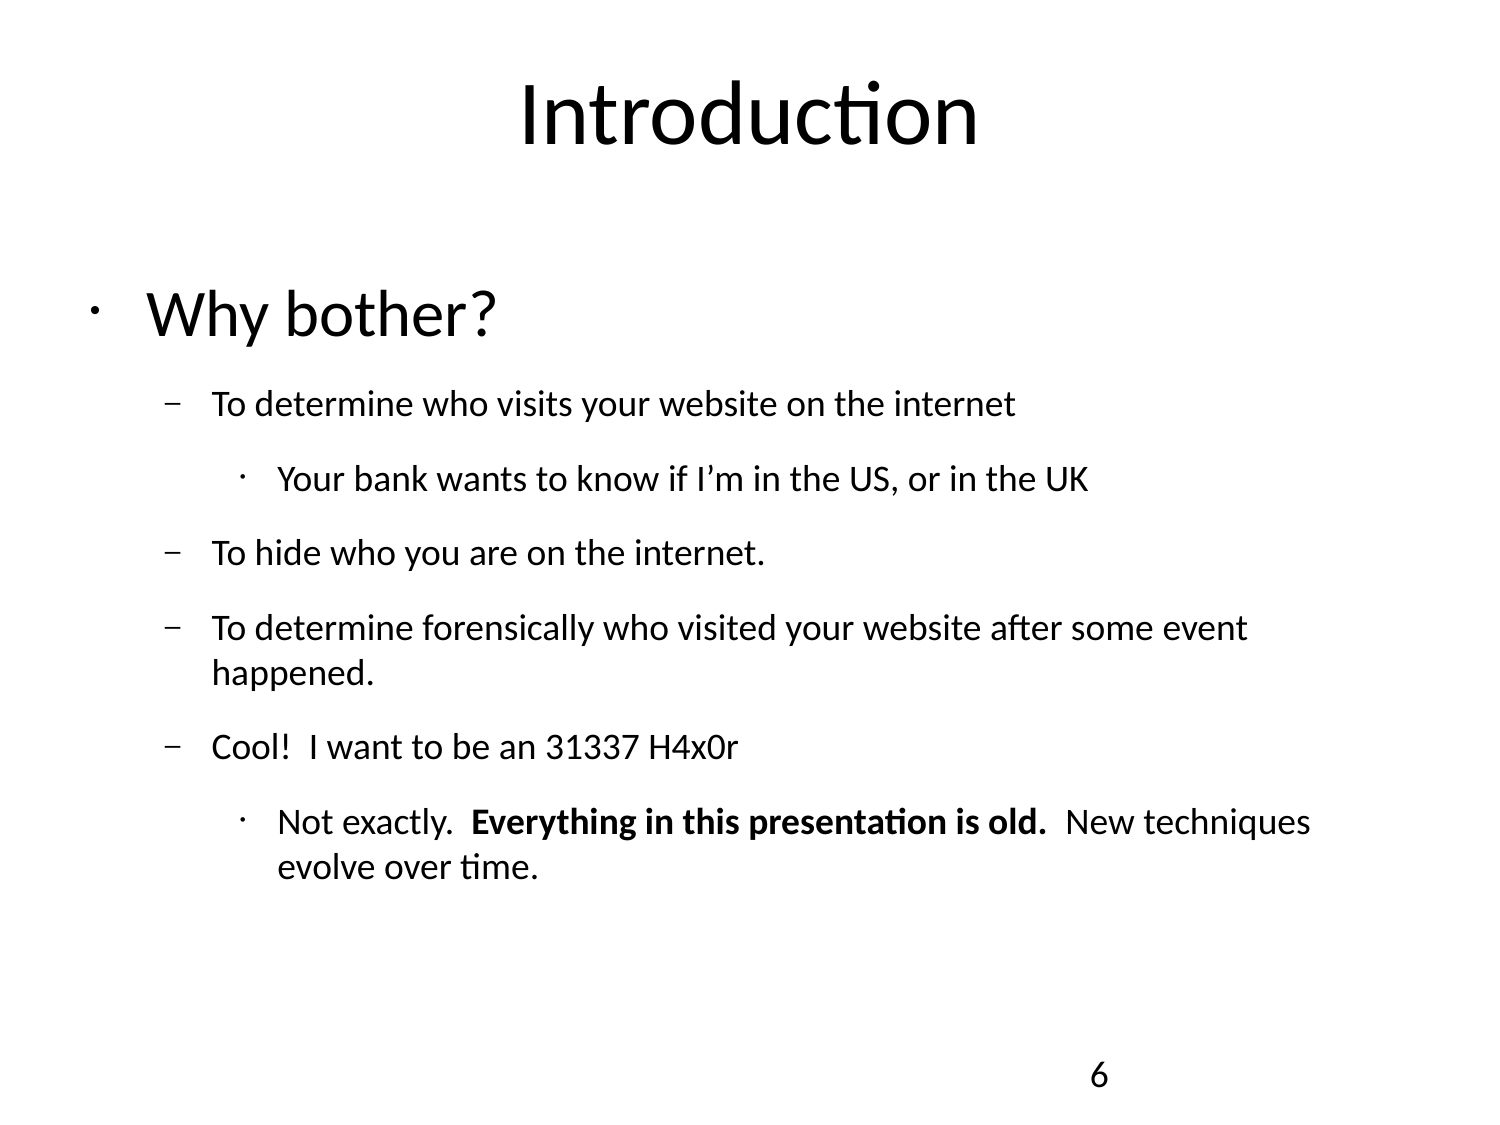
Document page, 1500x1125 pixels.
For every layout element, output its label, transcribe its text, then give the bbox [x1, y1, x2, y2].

list Why bother? To determine who visits your website on the internet Your bank wants to know if I’m in the US, or in the UK To hide who you are on the internet. To determine forensically who visited your website after some event happened. Cool! I want to be an 31337 H4x0r Not exactly. Everything in this presentation is old. New techniques evolve over time. [75, 262, 1425, 1005]
title Introduction [75, 45, 1425, 233]
slide_number <number> [1074, 1042, 1425, 1103]
